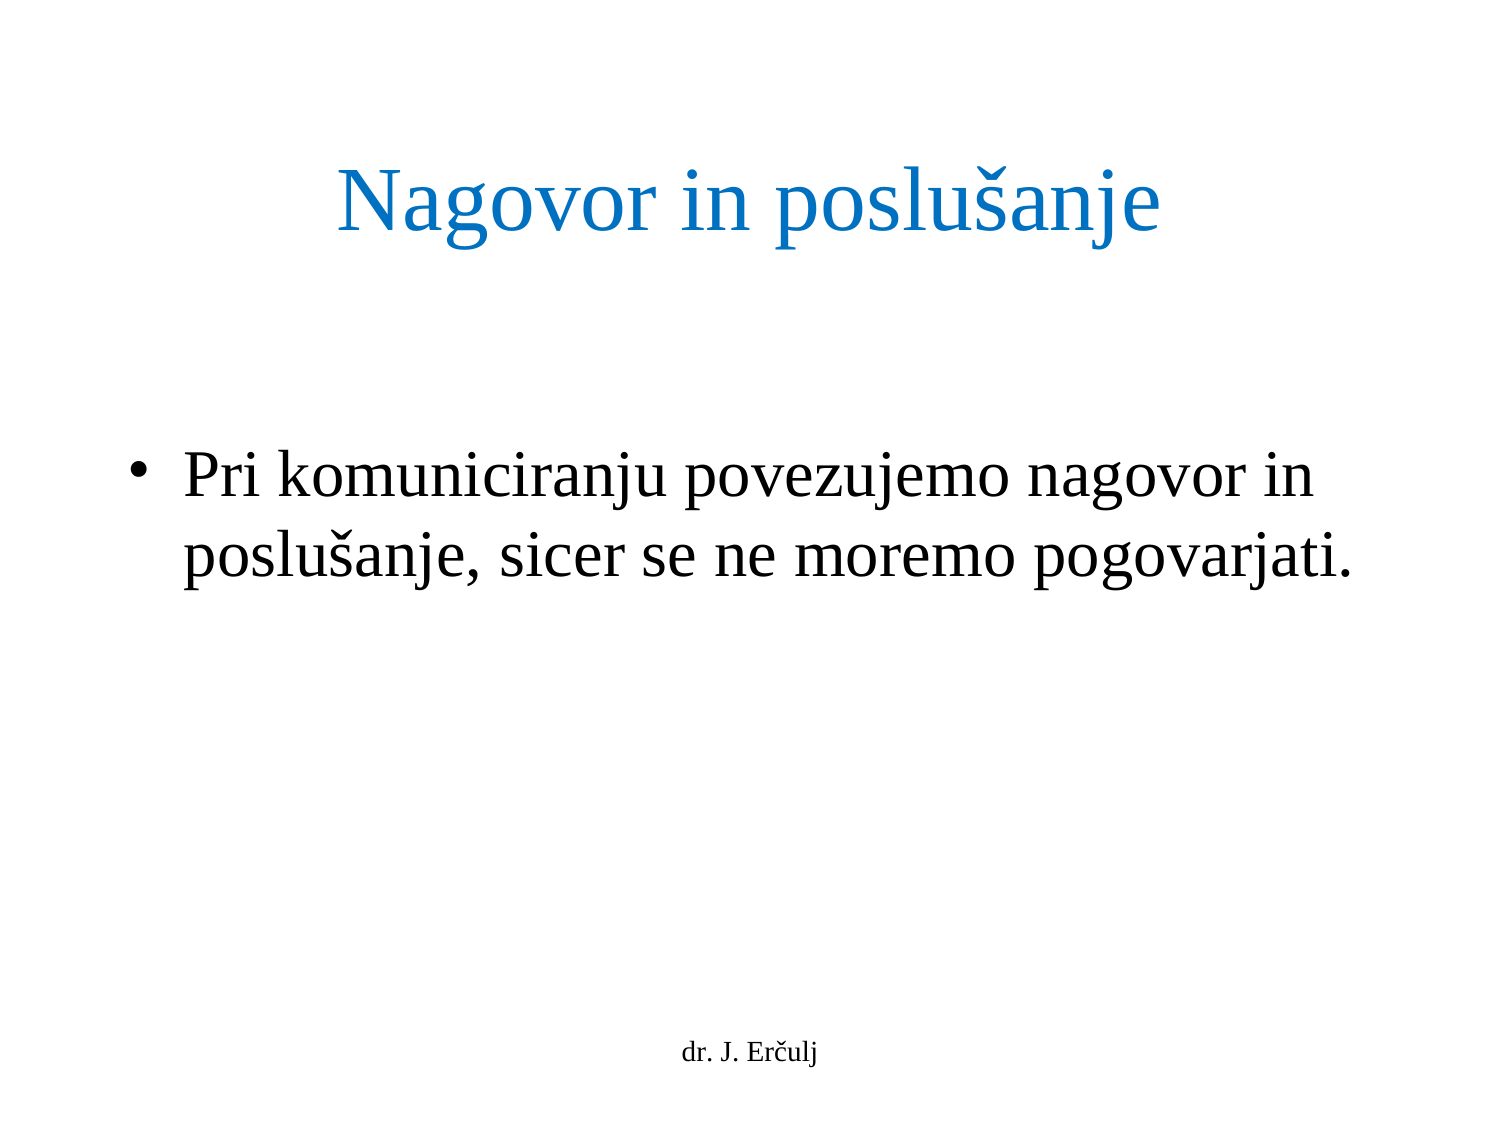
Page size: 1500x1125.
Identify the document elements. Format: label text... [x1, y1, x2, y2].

text_box dr. J. Erčulj [512, 1025, 988, 1101]
title Nagovor in poslušanje [112, 99, 1388, 288]
list Pri komuniciranju povezujemo nagovor in poslušanje, sicer se ne moremo pogovarjati. [112, 324, 1388, 1001]
